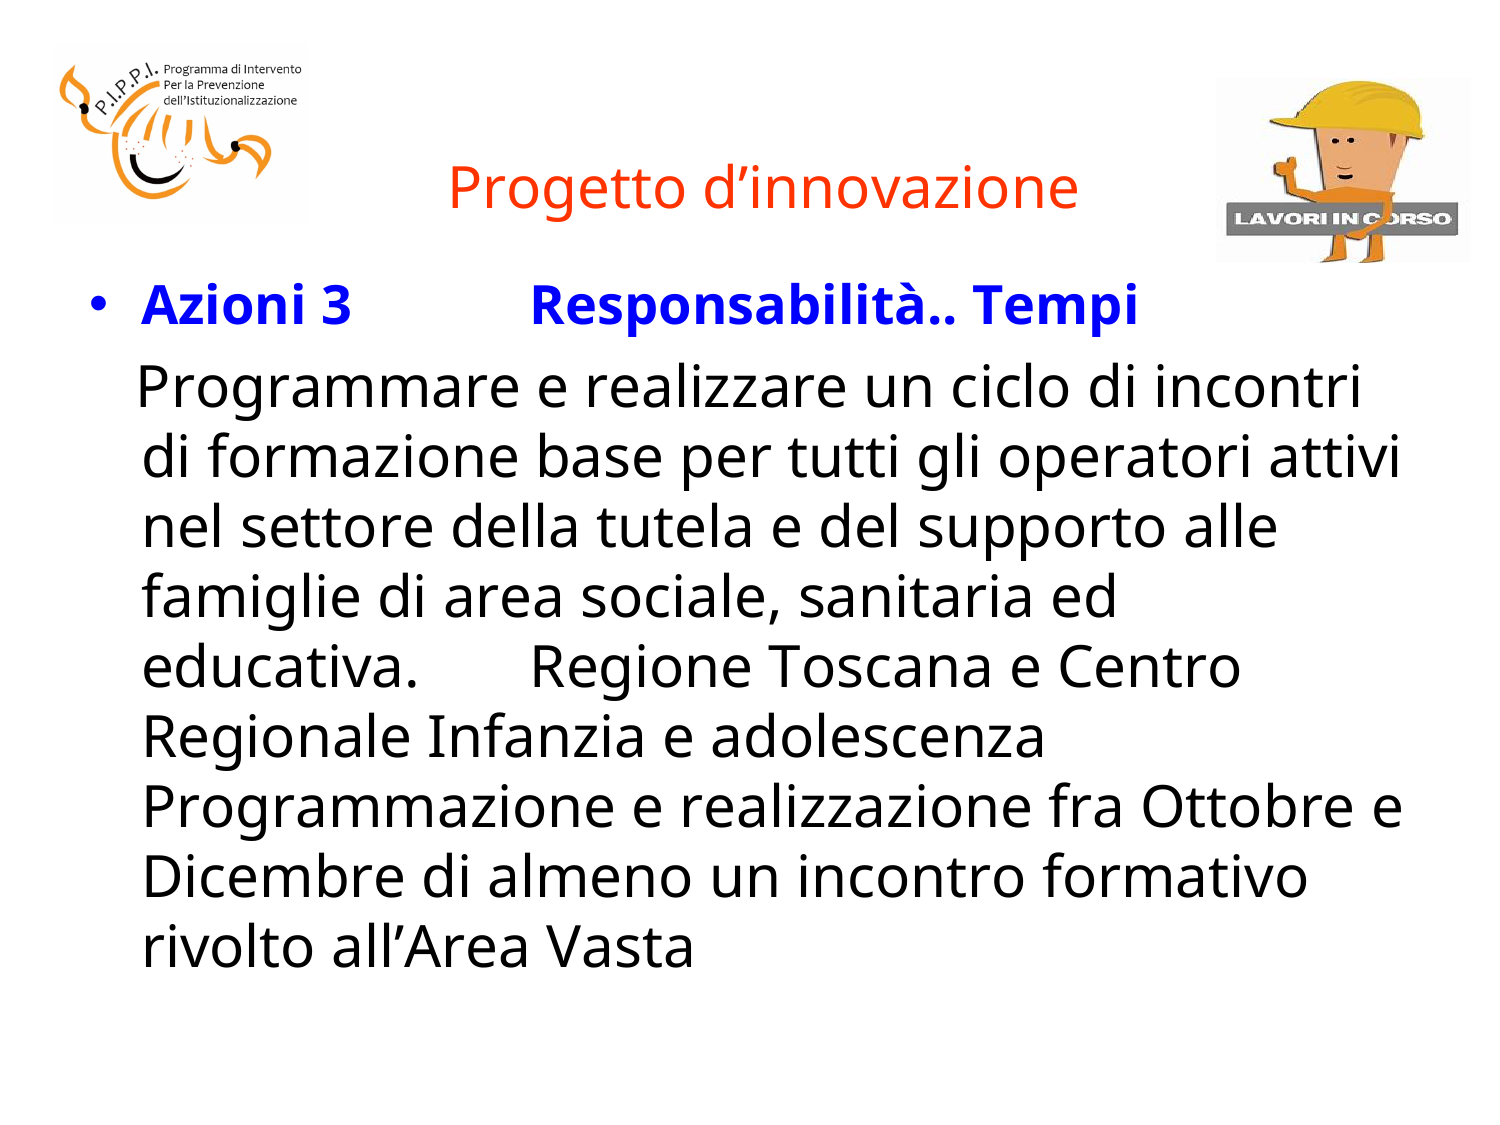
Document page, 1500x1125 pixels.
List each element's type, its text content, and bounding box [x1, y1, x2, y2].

list Azioni 3 Responsabilità.. Tempi Programmare e realizzare un ciclo di incontri di formazione base per tutti gli operatori attivi nel settore della tutela e del supporto alle famiglie di area sociale, sanitaria ed educativa. Regione Toscana e Centro Regionale Infanzia e adolescenza Programmazione e realizzazione fra Ottobre e Dicembre di almeno un incontro formativo rivolto all’Area Vasta [75, 262, 1426, 1007]
picture [53, 42, 308, 225]
picture [1216, 78, 1471, 263]
title Progetto d’innovazione [88, 17, 1439, 233]
